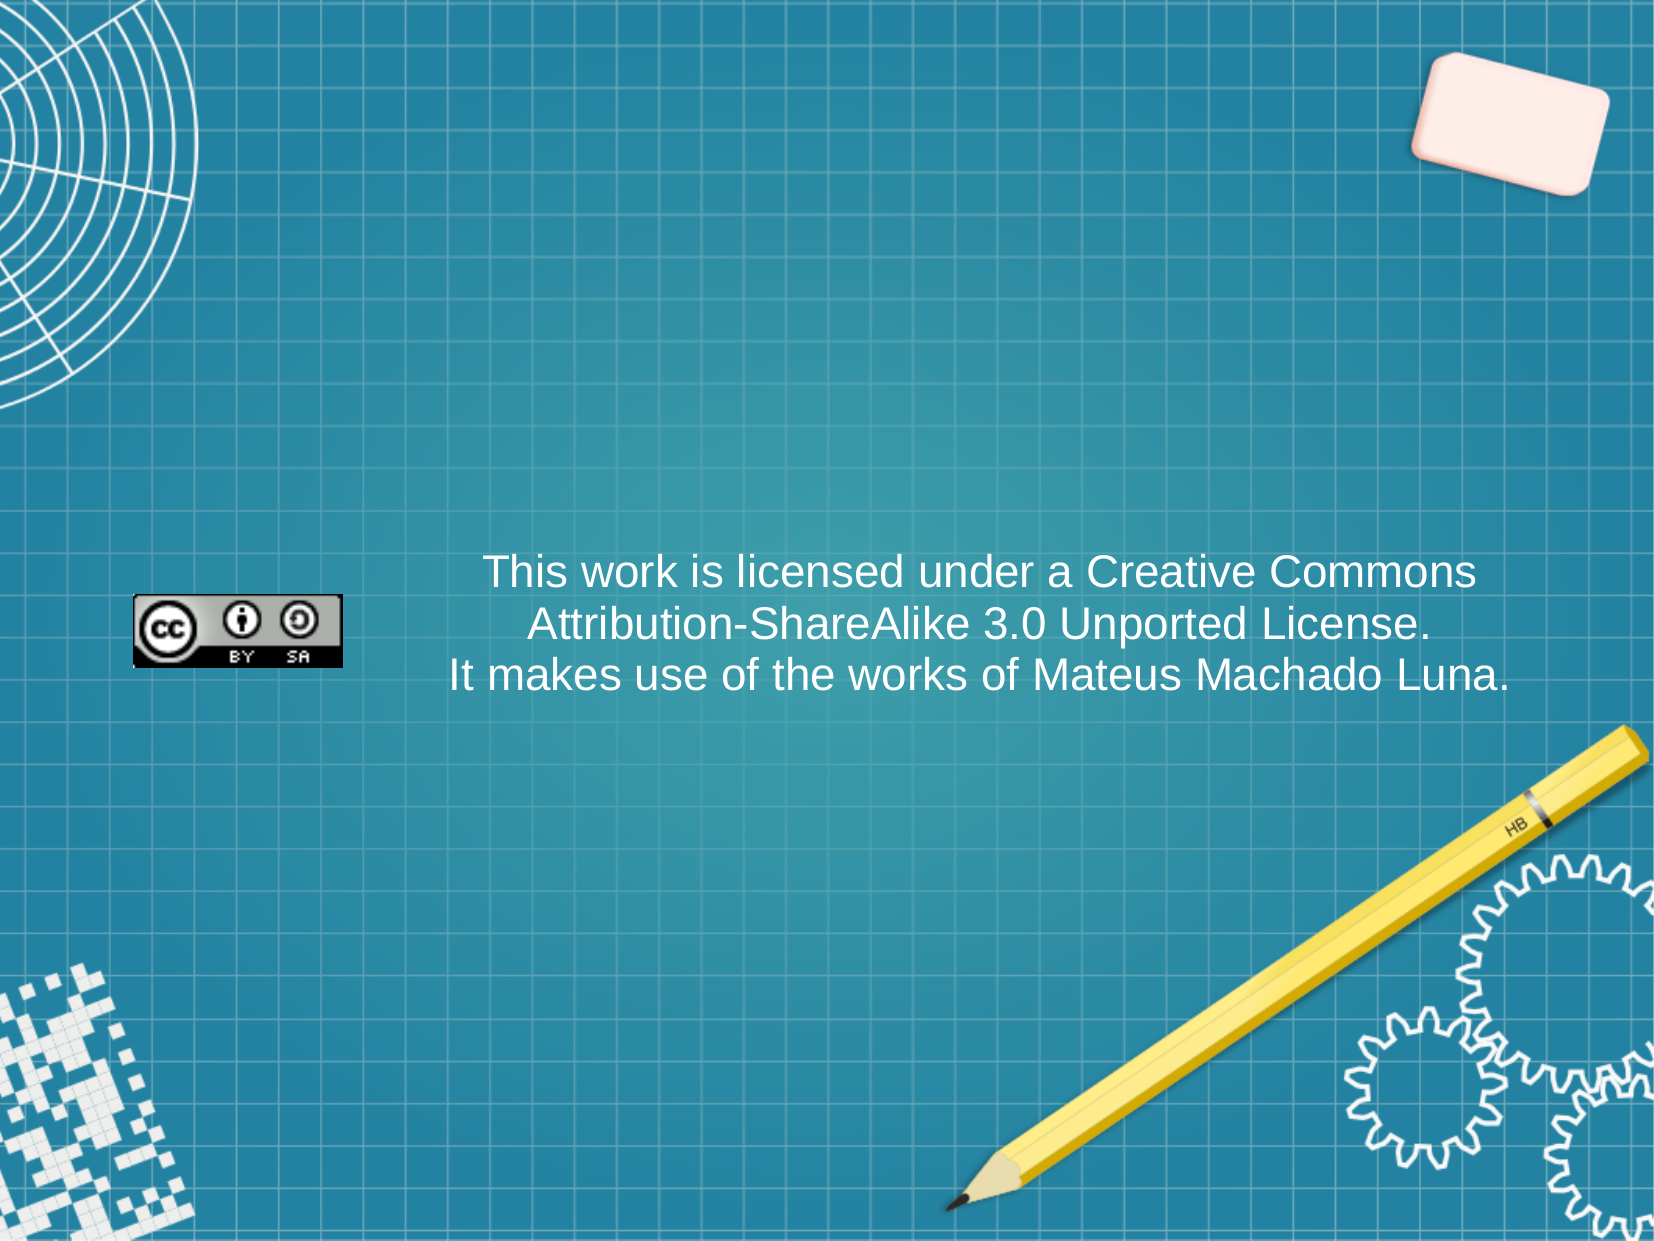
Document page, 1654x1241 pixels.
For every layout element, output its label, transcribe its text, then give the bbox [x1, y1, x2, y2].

picture [0, 0, 1654, 1241]
title This work is licensed under a Creative Commons Attribution-ShareAlike 3.0 Unported License. It makes use of the works of Mateus Machado Luna. [389, 519, 1571, 727]
